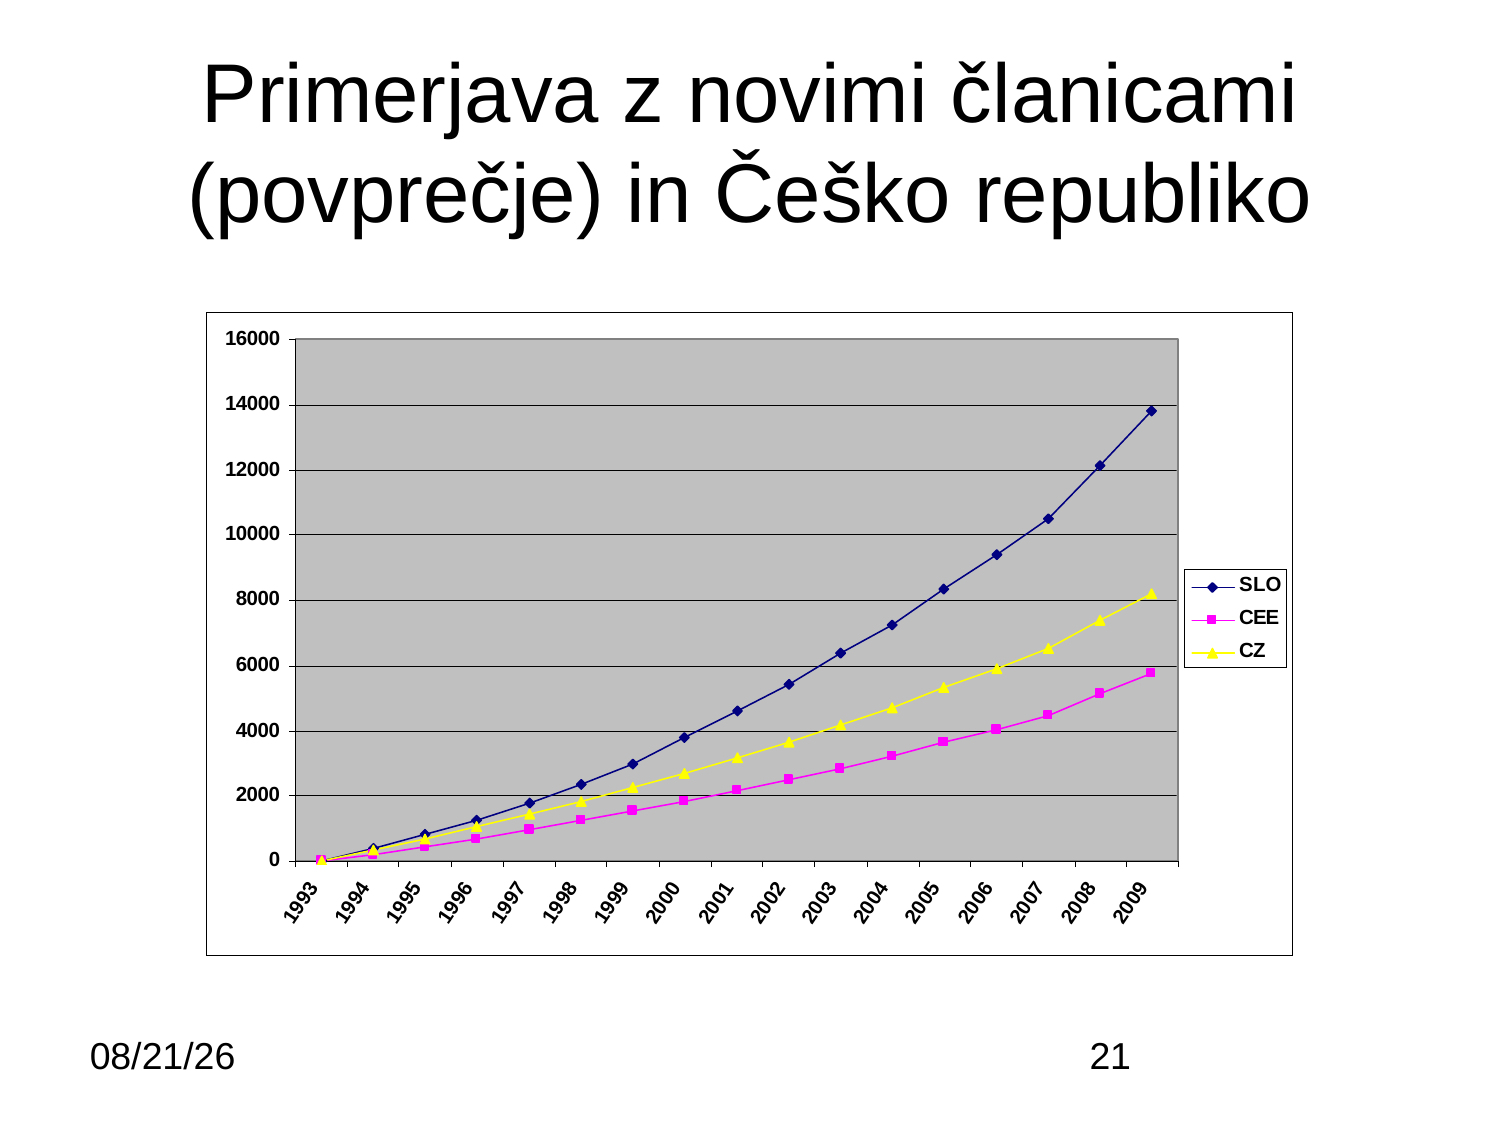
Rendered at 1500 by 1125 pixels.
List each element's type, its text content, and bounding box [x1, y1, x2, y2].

picture [198, 304, 1302, 963]
title Primerjava z novimi članicami (povprečje) in Češko republiko [75, 31, 1426, 247]
